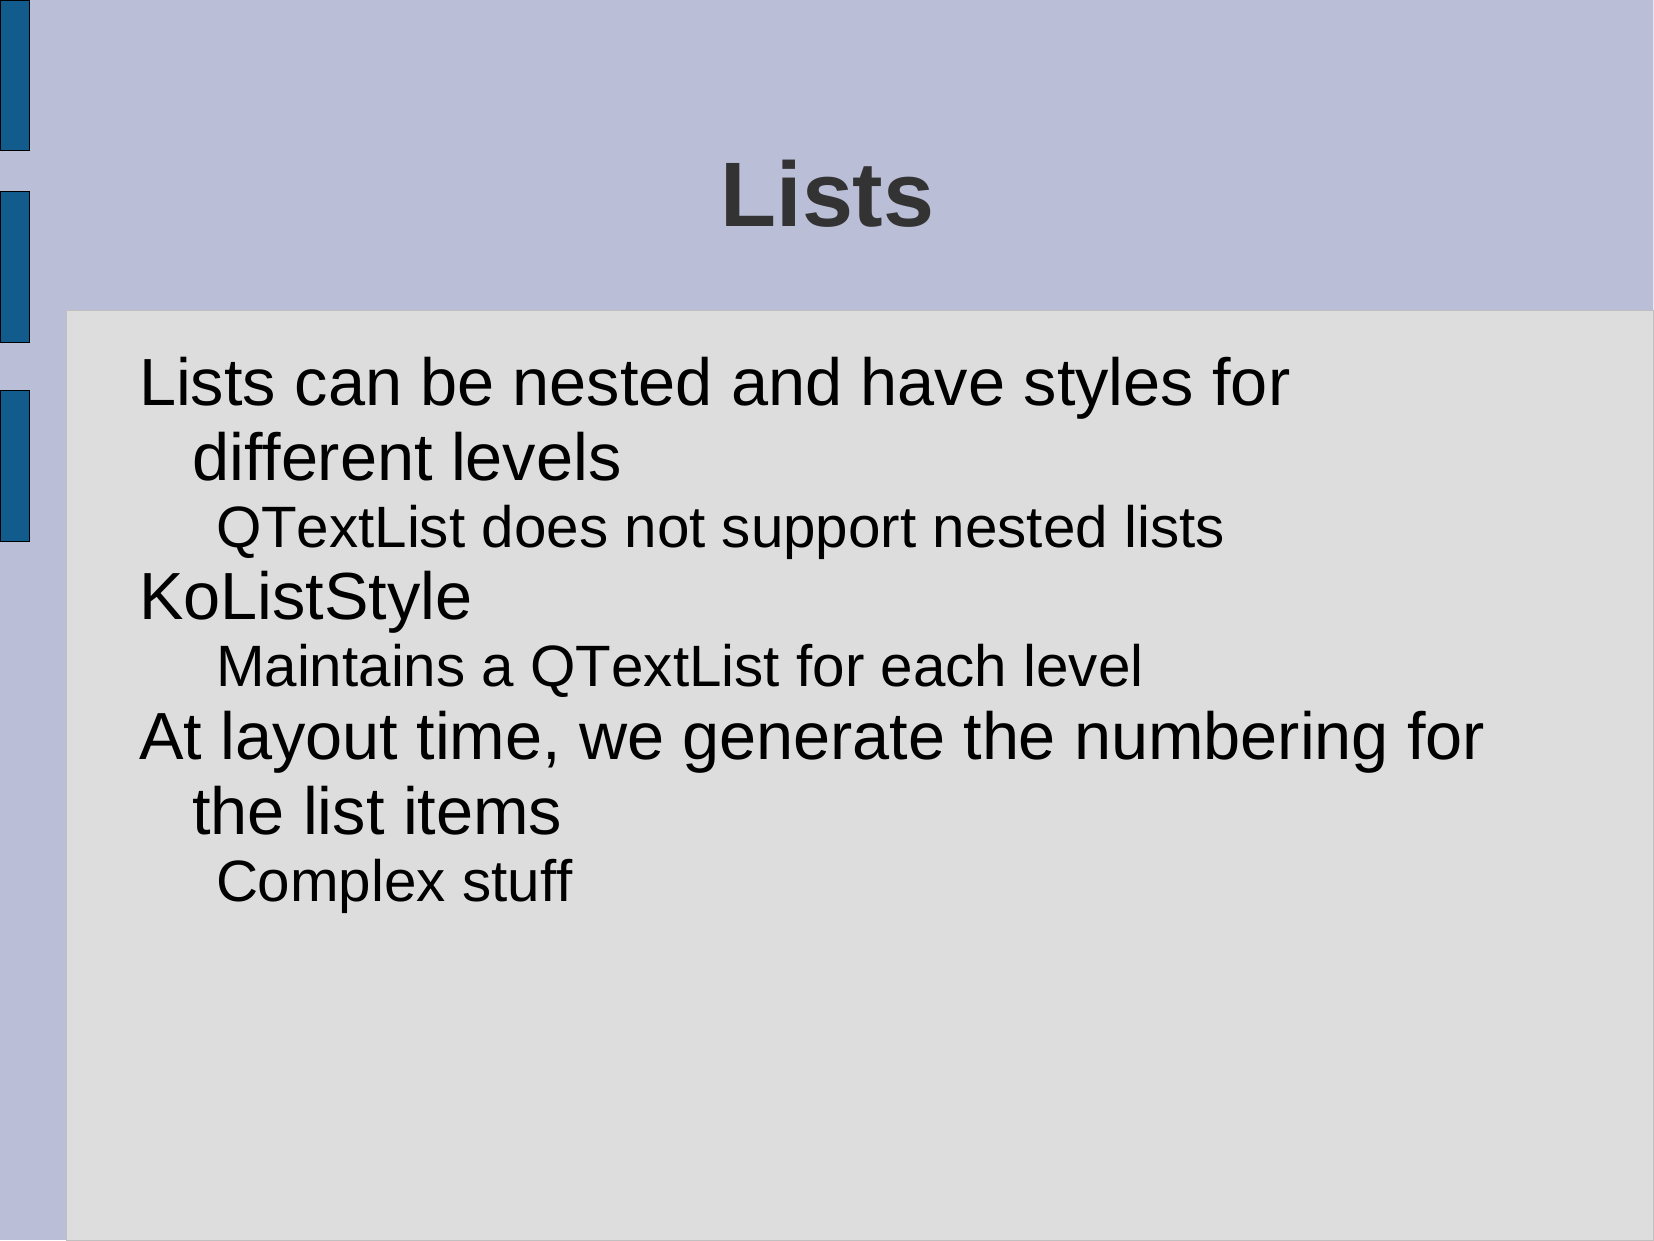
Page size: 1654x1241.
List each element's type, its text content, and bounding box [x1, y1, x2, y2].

list Lists can be nested and have styles for different levels QTextList does not support nested lists KoListStyle Maintains a QTextList for each level At layout time, we generate the numbering for the list items Complex stuff [121, 344, 1534, 1112]
title Lists [121, 98, 1534, 291]
